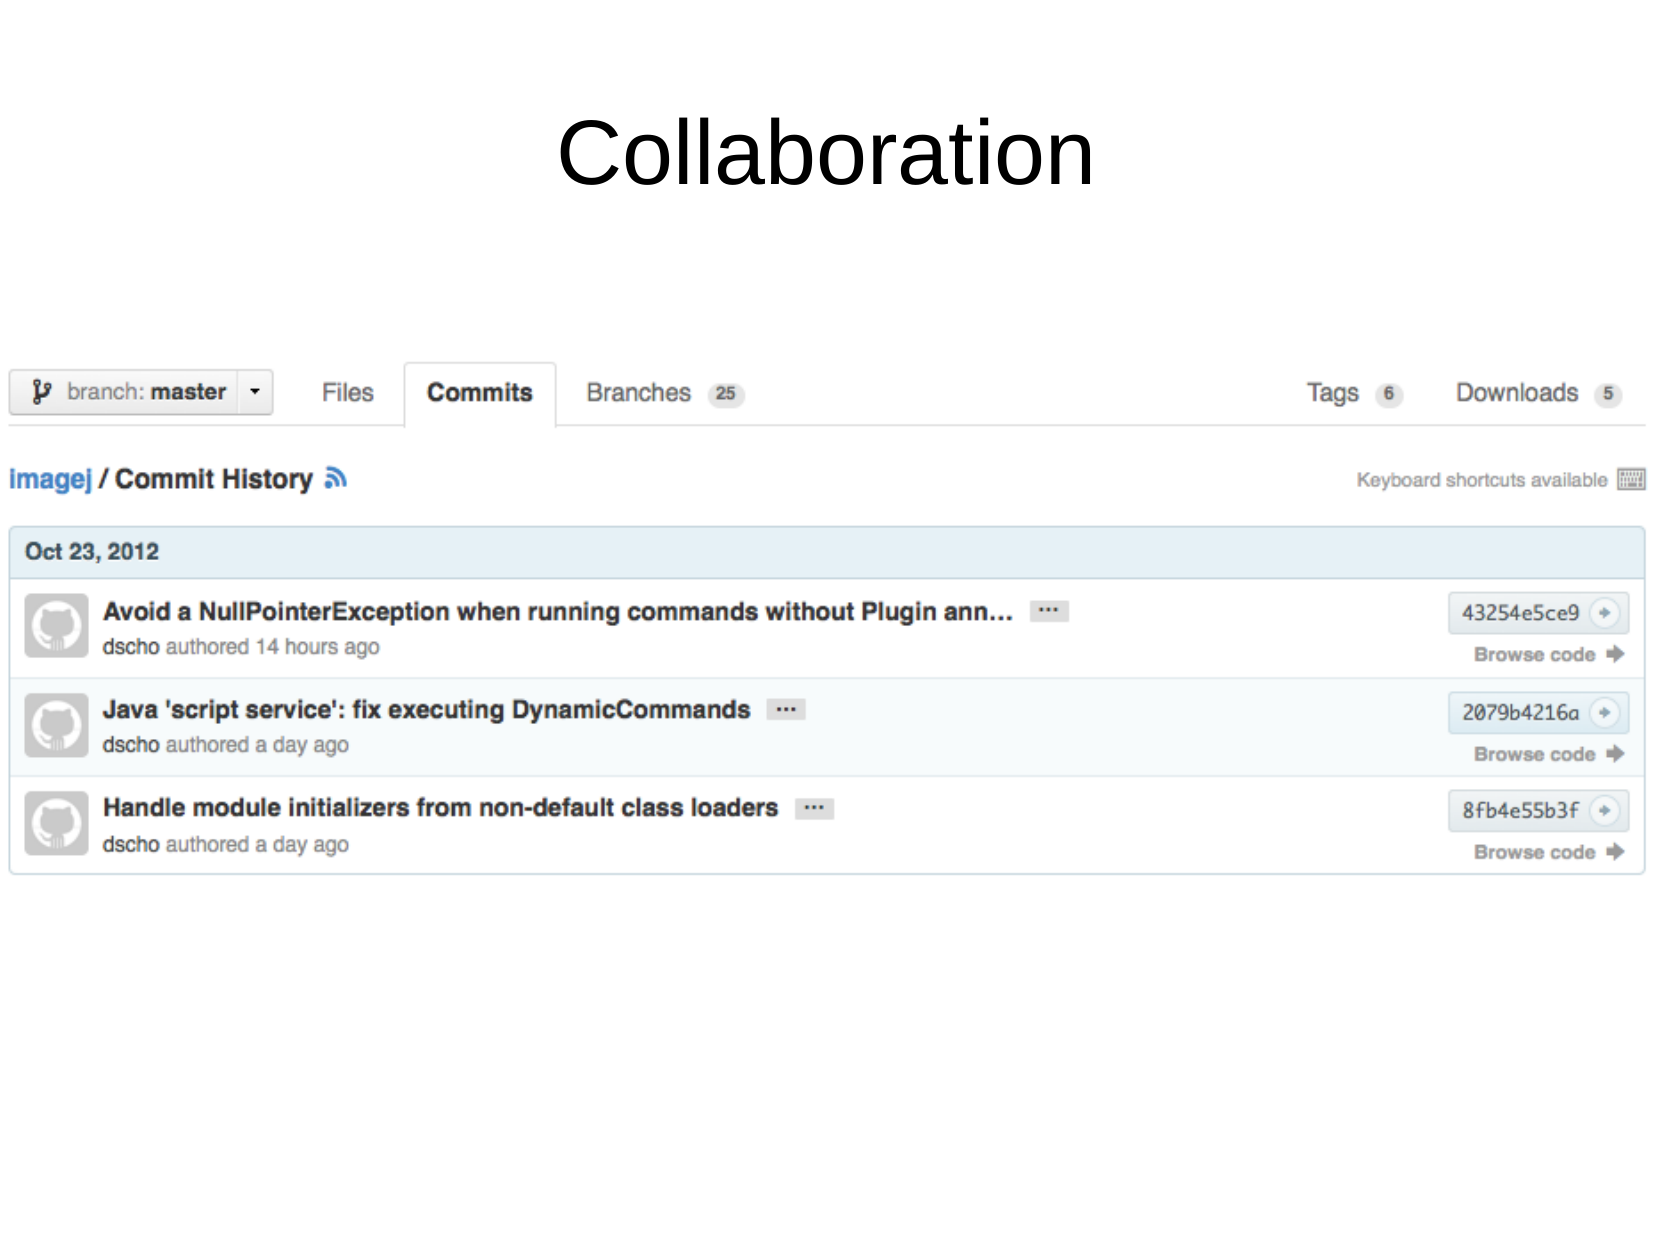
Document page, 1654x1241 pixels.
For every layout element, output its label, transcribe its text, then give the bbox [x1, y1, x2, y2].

title Collaboration [82, 49, 1571, 257]
picture [0, 357, 1654, 886]
